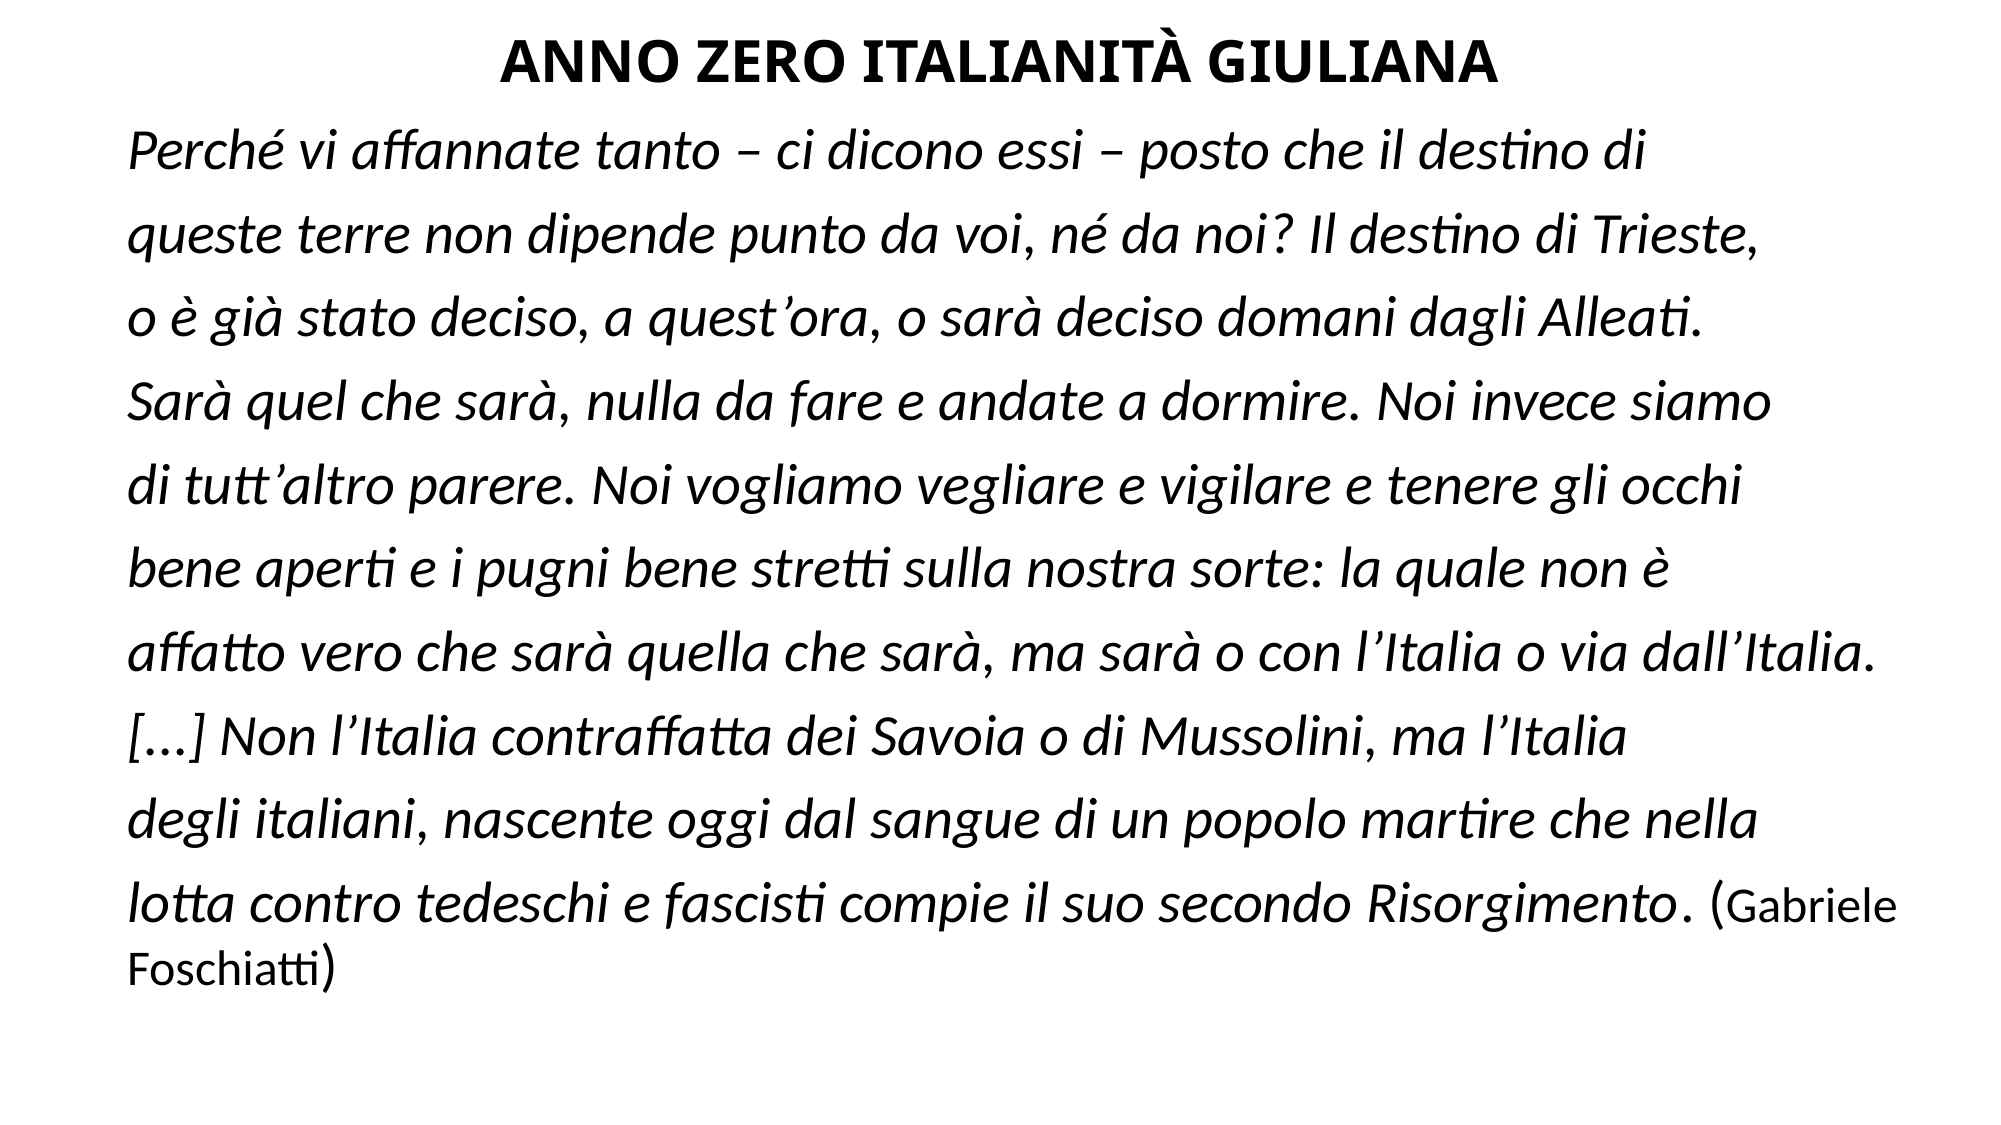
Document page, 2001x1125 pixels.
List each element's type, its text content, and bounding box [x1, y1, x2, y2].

list Perché vi affannate tanto – ci dicono essi – posto che il destino di queste terre non dipende punto da voi, né da noi? Il destino di Trieste, o è già stato deciso, a quest’ora, o sarà deciso domani dagli Alleati. Sarà quel che sarà, nulla da fare e andate a dormire. Noi invece siamo di tutt’altro parere. Noi vogliamo vegliare e vigilare e tenere gli occhi bene aperti e i pugni bene stretti sulla nostra sorte: la quale non è affatto vero che sarà quella che sarà, ma sarà o con l’Italia o via dall’Italia. [...] Non l’Italia contraffatta dei Savoia o di Mussolini, ma l’Italia degli italiani, nascente oggi dal sangue di un popolo martire che nella lotta contro tedeschi e fascisti compie il suo secondo Risorgimento. (Gabriele Foschiatti) [112, 111, 1934, 1109]
title ANNO ZERO ITALIANITÀ GIULIANA [137, 16, 1863, 111]
